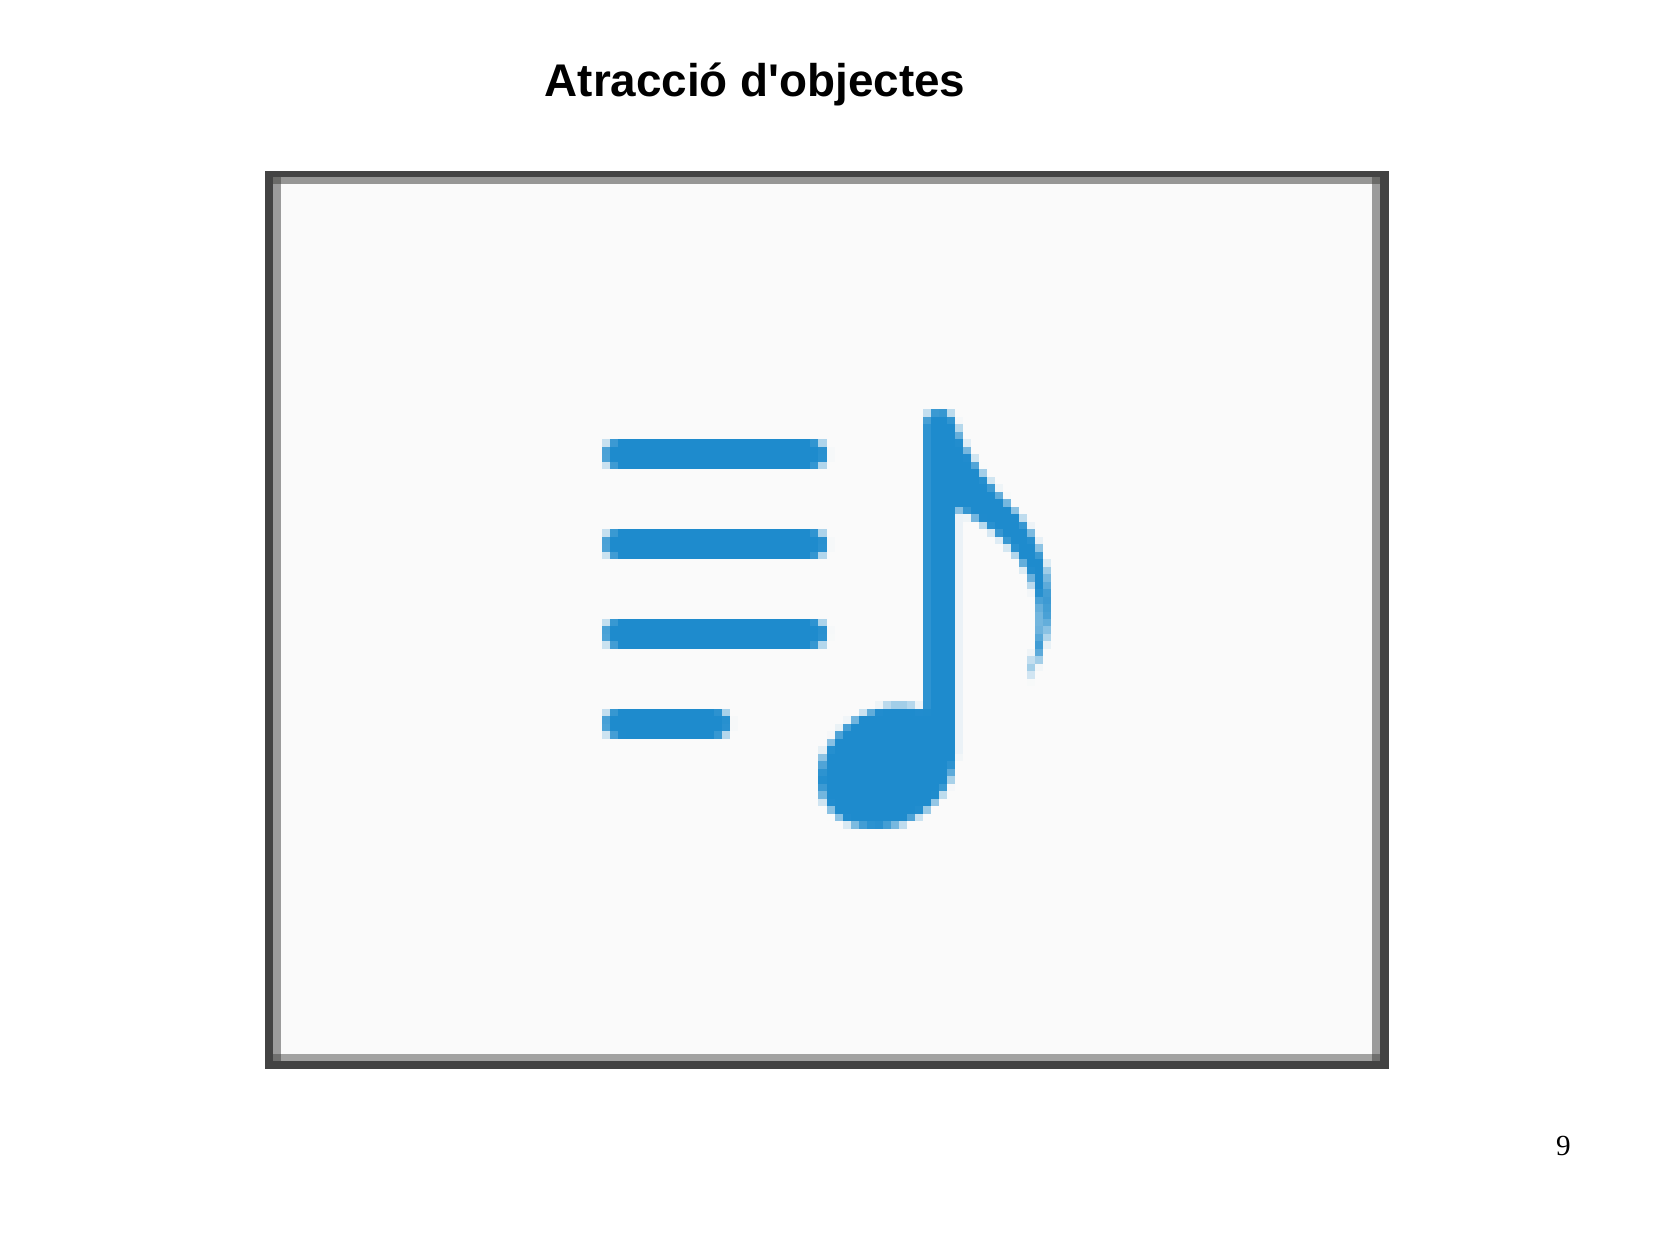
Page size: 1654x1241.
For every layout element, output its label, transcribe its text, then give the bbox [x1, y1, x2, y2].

text_box [264, 169, 1390, 1070]
text_box Atracció d'objectes [529, 47, 1155, 114]
